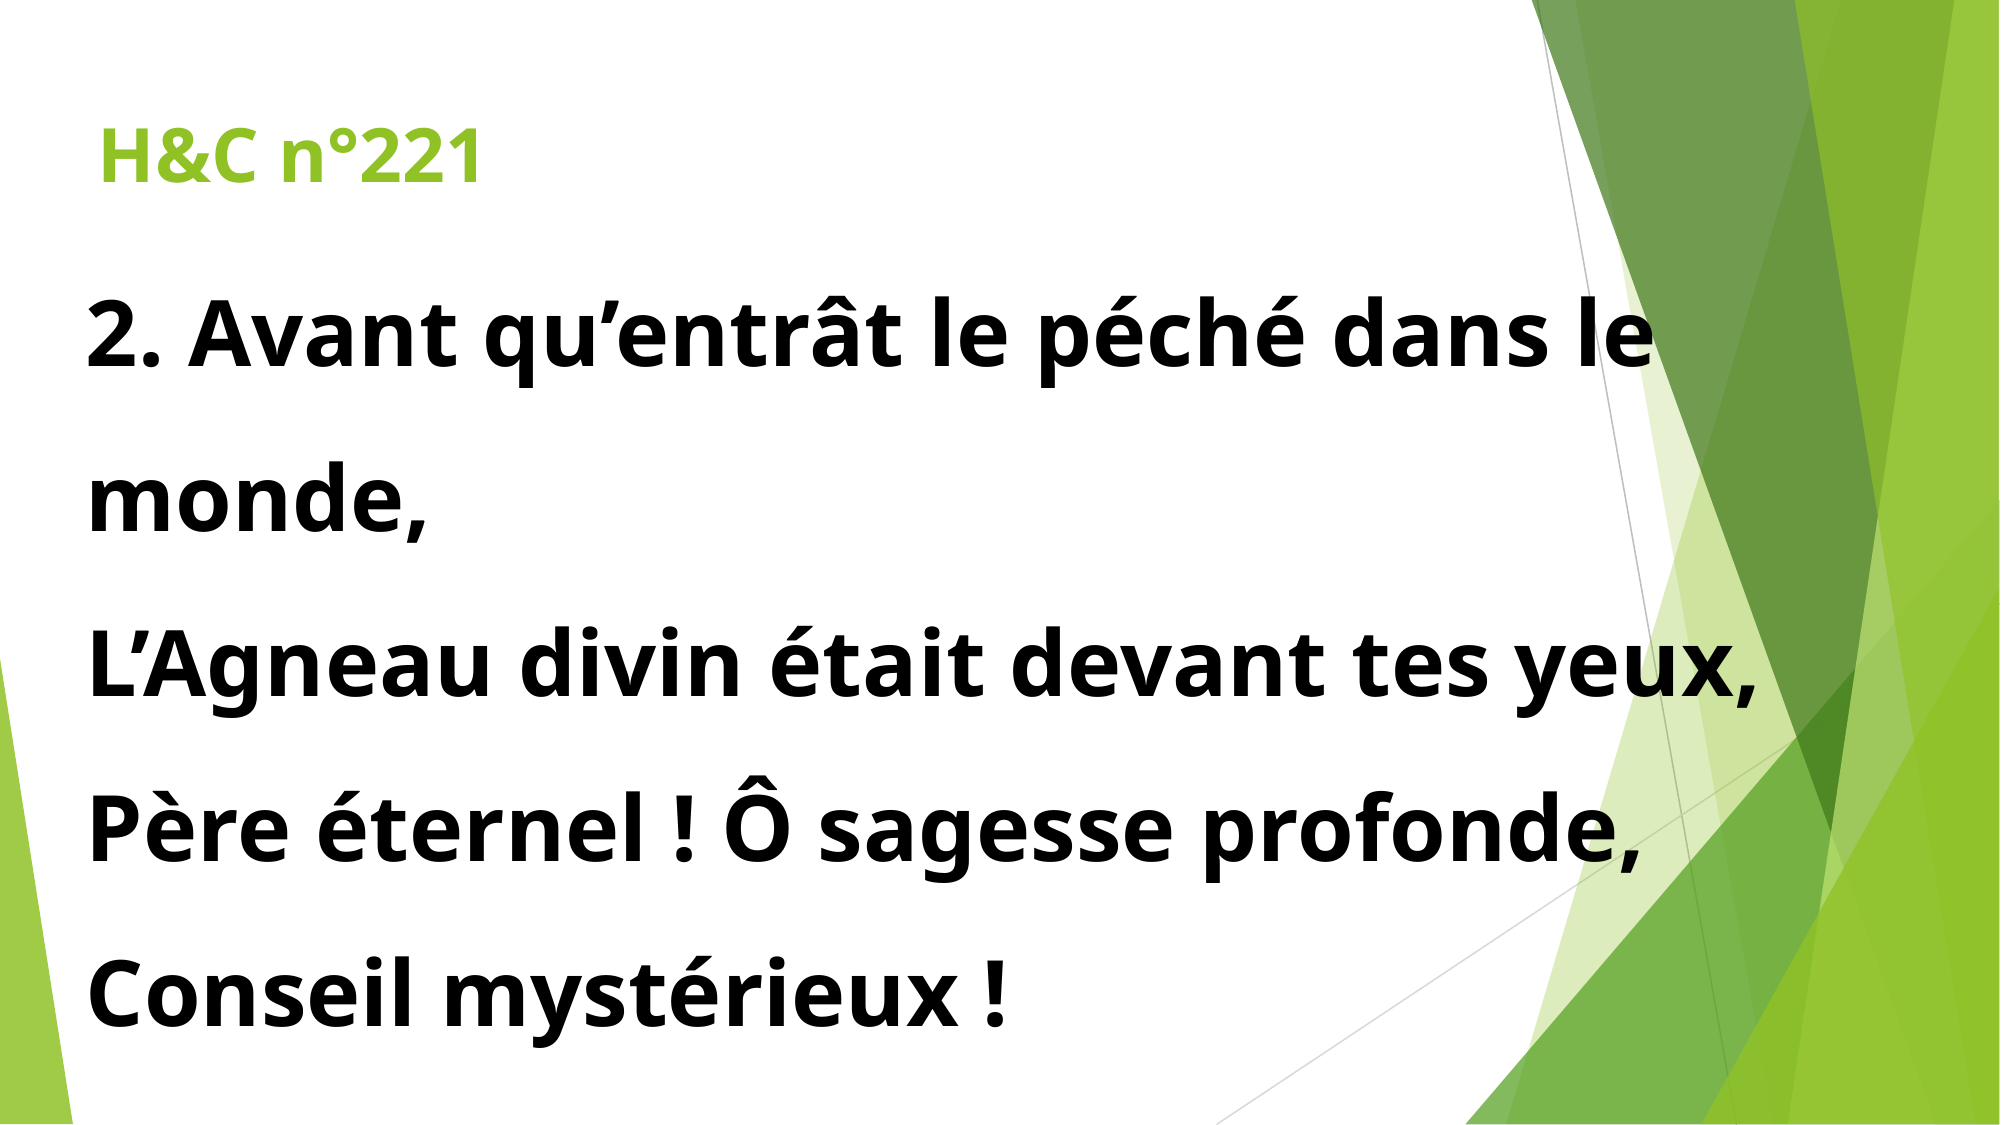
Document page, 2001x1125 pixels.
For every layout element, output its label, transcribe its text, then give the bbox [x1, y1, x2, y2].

text_box H&C n°221 [82, 99, 1522, 212]
text_box 2. Avant qu’entrât le péché dans le monde, L’Agneau divin était devant tes yeux, Père éternel ! Ô sagesse profonde, Conseil mystérieux ! [70, 212, 2001, 1074]
